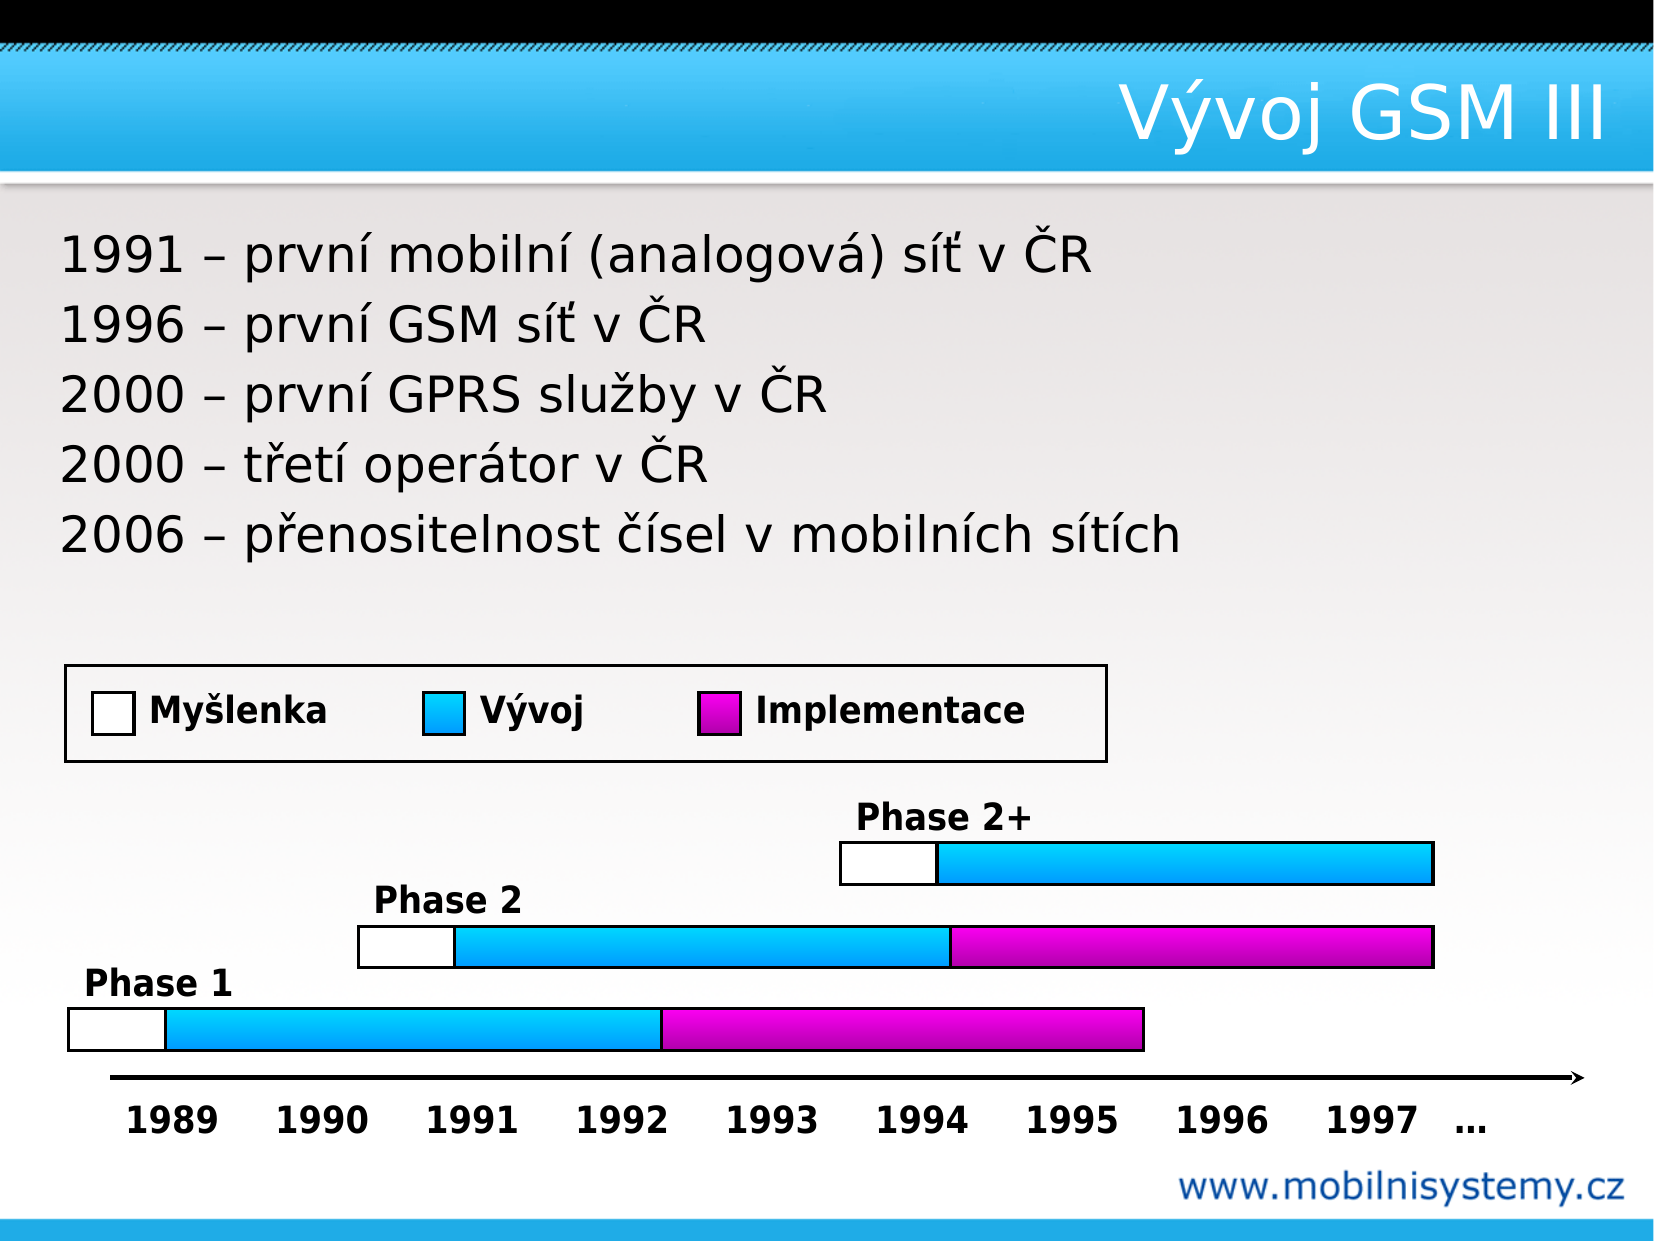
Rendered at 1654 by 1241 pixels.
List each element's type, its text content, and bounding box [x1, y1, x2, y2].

text_box 1989 1990 1991 1992 1993 1994 1995 1996 1997 … [110, 1091, 1504, 1151]
picture [0, 0, 1654, 1241]
title Vývoj GSM III [29, 49, 1624, 178]
text_box [68, 1008, 1144, 1051]
text_box Vývoj [464, 681, 651, 740]
text_box Phase 2+ [840, 787, 1049, 847]
text_box Phase 1 [68, 953, 249, 1013]
text_box Implementace [740, 681, 1105, 740]
text_box [92, 692, 133, 735]
text_box [698, 692, 740, 735]
text_box Myšlenka [133, 681, 344, 740]
text_box [840, 842, 1434, 885]
text_box Phase 2 [358, 871, 539, 930]
list 1991 – první mobilní (analogová) síť v ČR 1996 – první GSM síť v ČR 2000 – první GPRS služby v ČR 2000 – třetí operátor v ČR 2006 – přenositelnost čísel v mobilních sítích [32, 218, 1595, 1108]
text_box [358, 926, 1434, 968]
text_box [423, 692, 464, 735]
